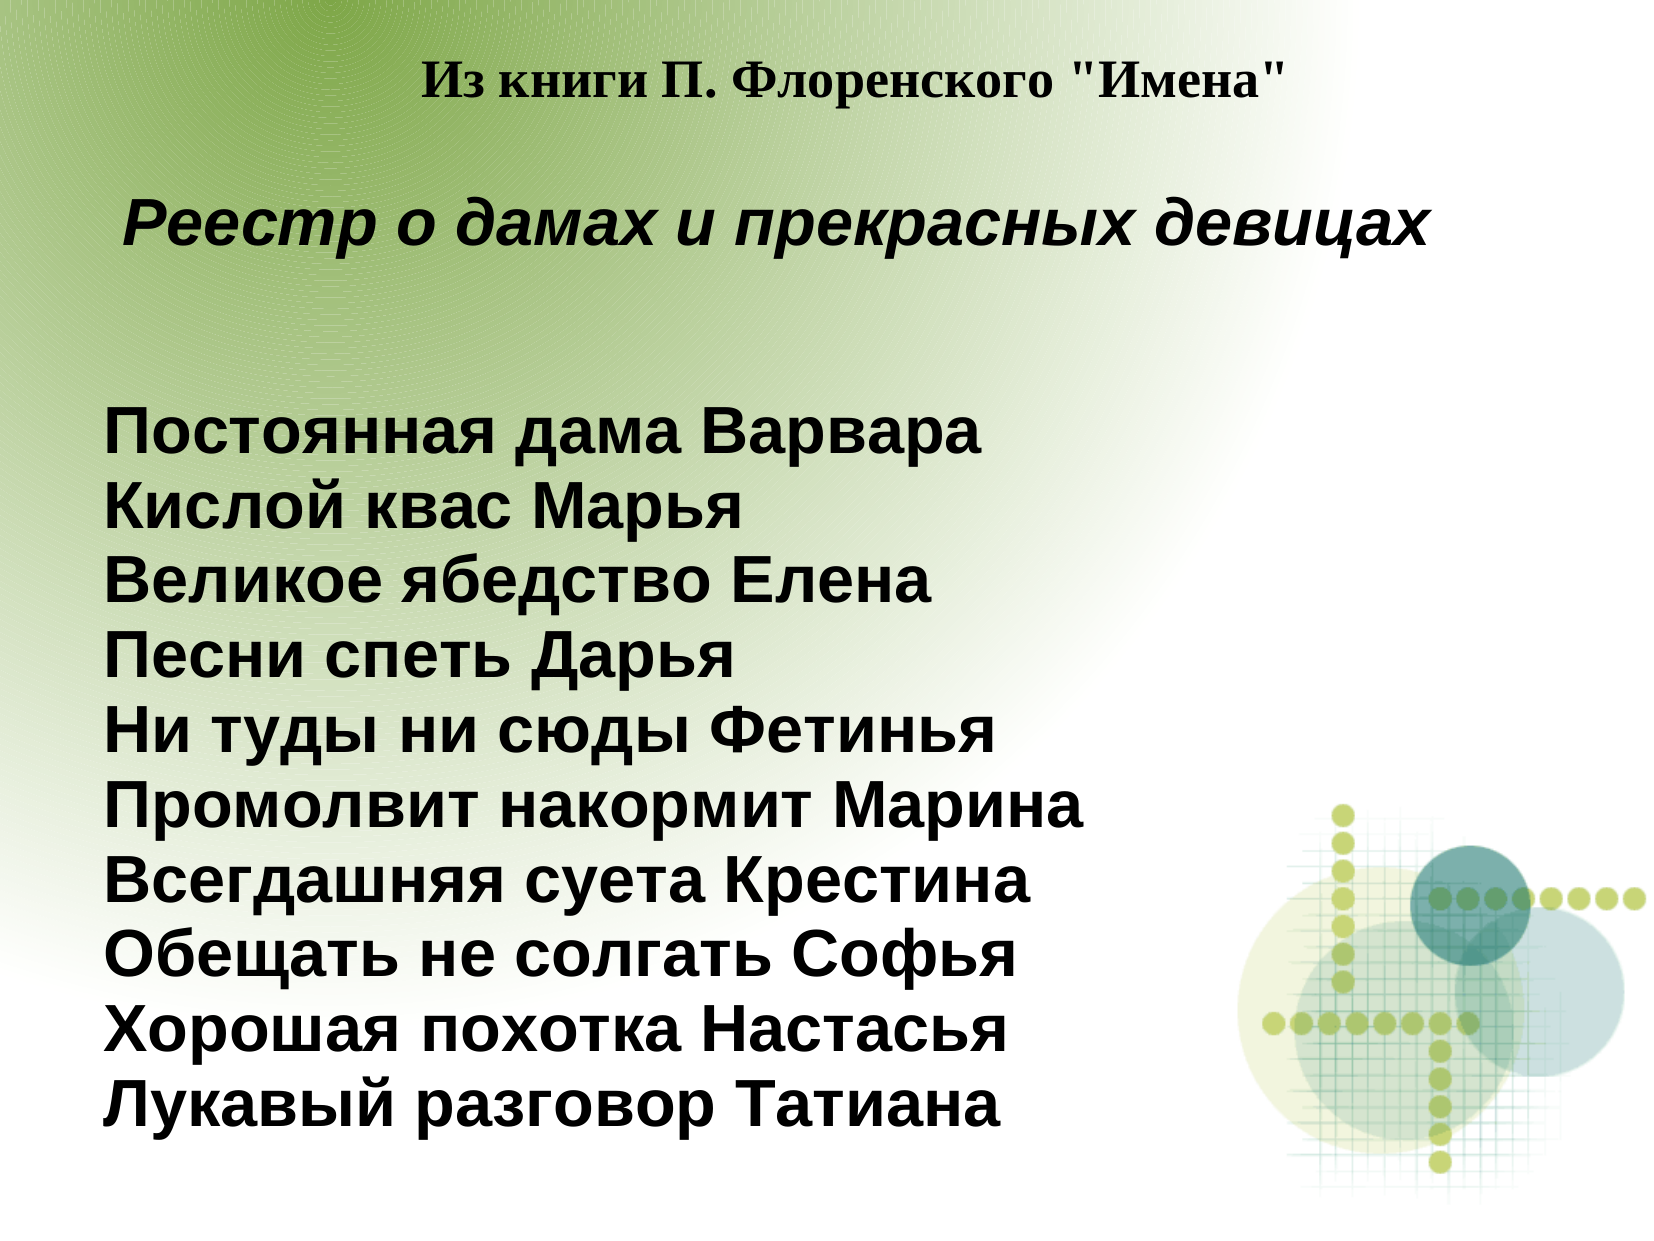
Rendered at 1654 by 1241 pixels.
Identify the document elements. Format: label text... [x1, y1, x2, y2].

text_box [147, 61, 414, 133]
text_box Реестр о дамах и прекрасных девицах Постоянная дама Варвара Кислой квас Марья Великое ябедство Елена Песни спеть Дарья Ни туды ни сюды Фетинья Промолвит накормит Марина Всегдашняя суета Крестина Обещать не солгать Софья Хорошая похотка Настасья Лукавый разговор Татиана [88, 177, 1447, 1152]
text_box Из книги П. Флоренского "Имена" [265, 42, 1447, 119]
picture [1224, 792, 1654, 1211]
